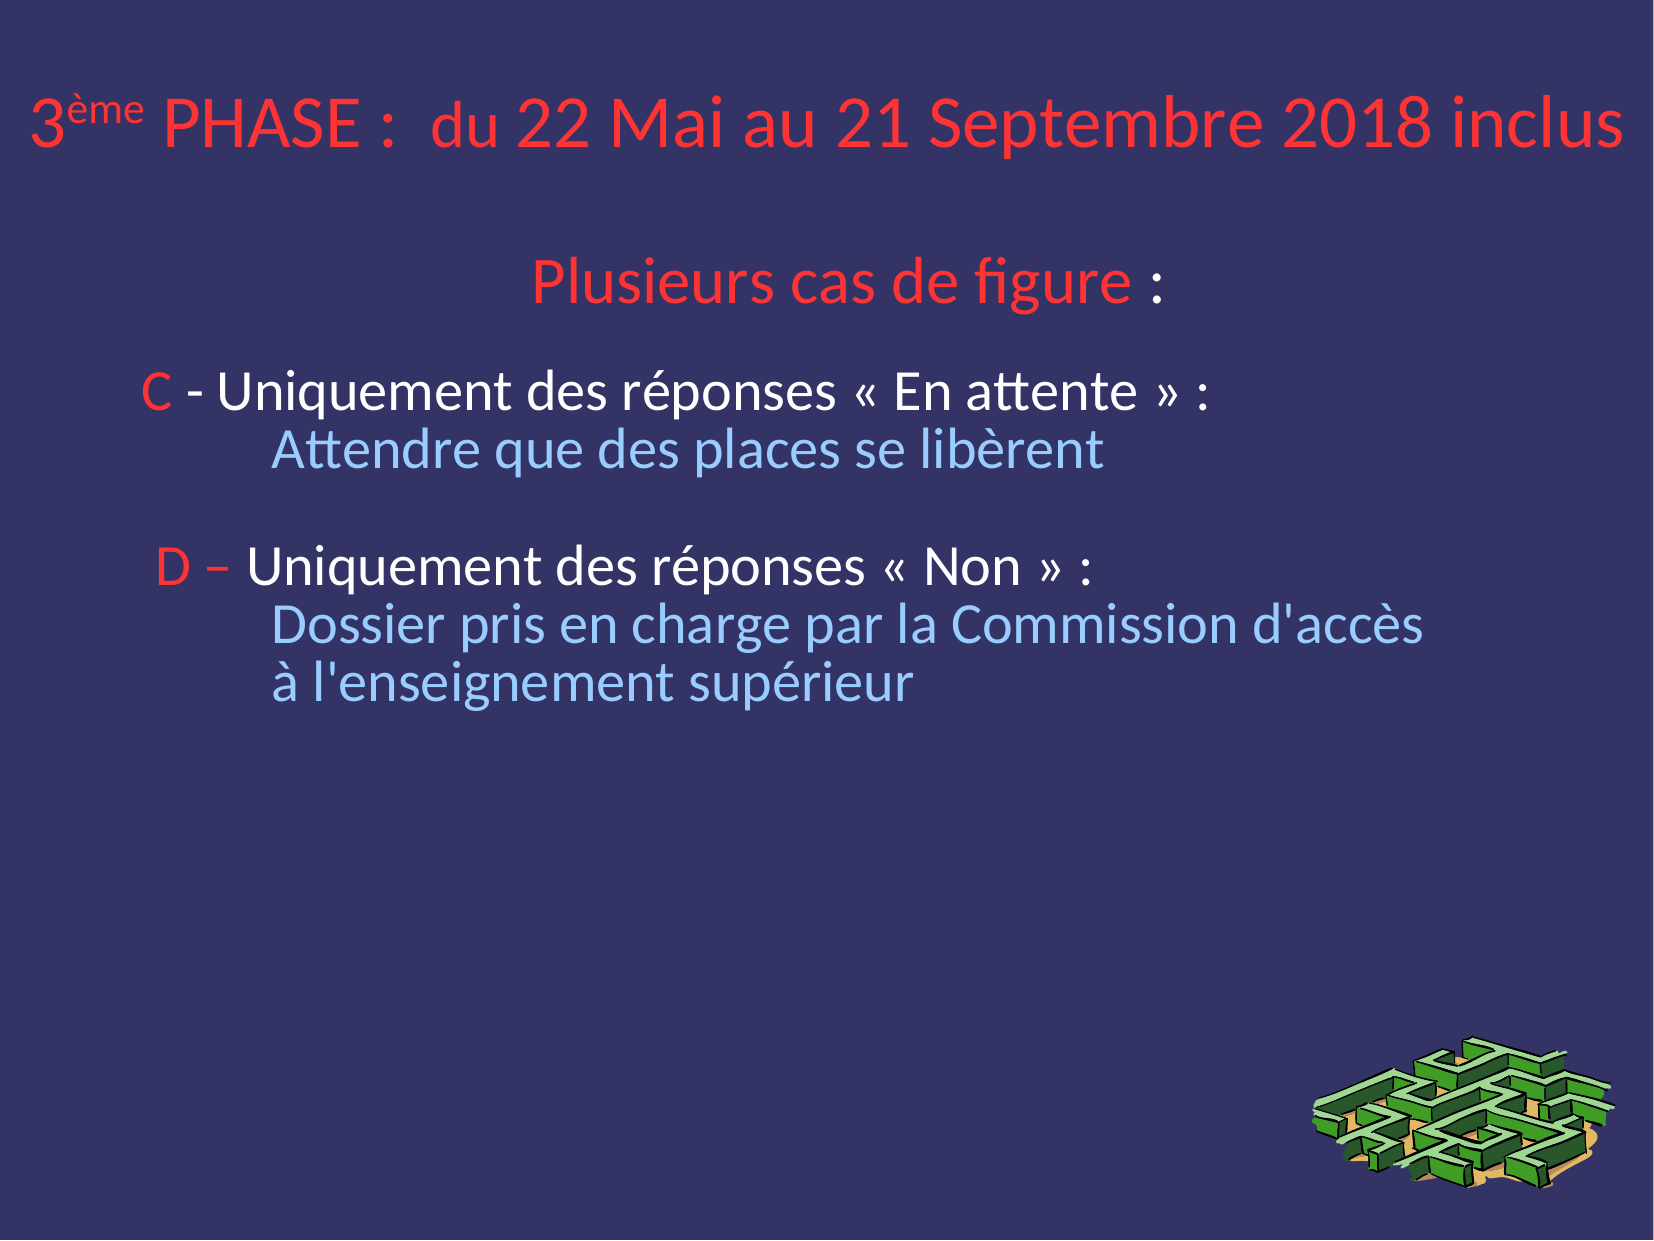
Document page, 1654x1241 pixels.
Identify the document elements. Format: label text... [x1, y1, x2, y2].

text_box 3ème PHASE : du 22 Mai au 21 Septembre 2018 inclus [28, 82, 1654, 175]
list Plusieurs cas de figure : C - Uniquement des réponses « En attente » : Attendre que des places se libèrent D – Uniquement des réponses « Non » : Dossier pris en charge par la Commission d'accès à l'enseignement supérieur [59, 253, 1571, 1241]
